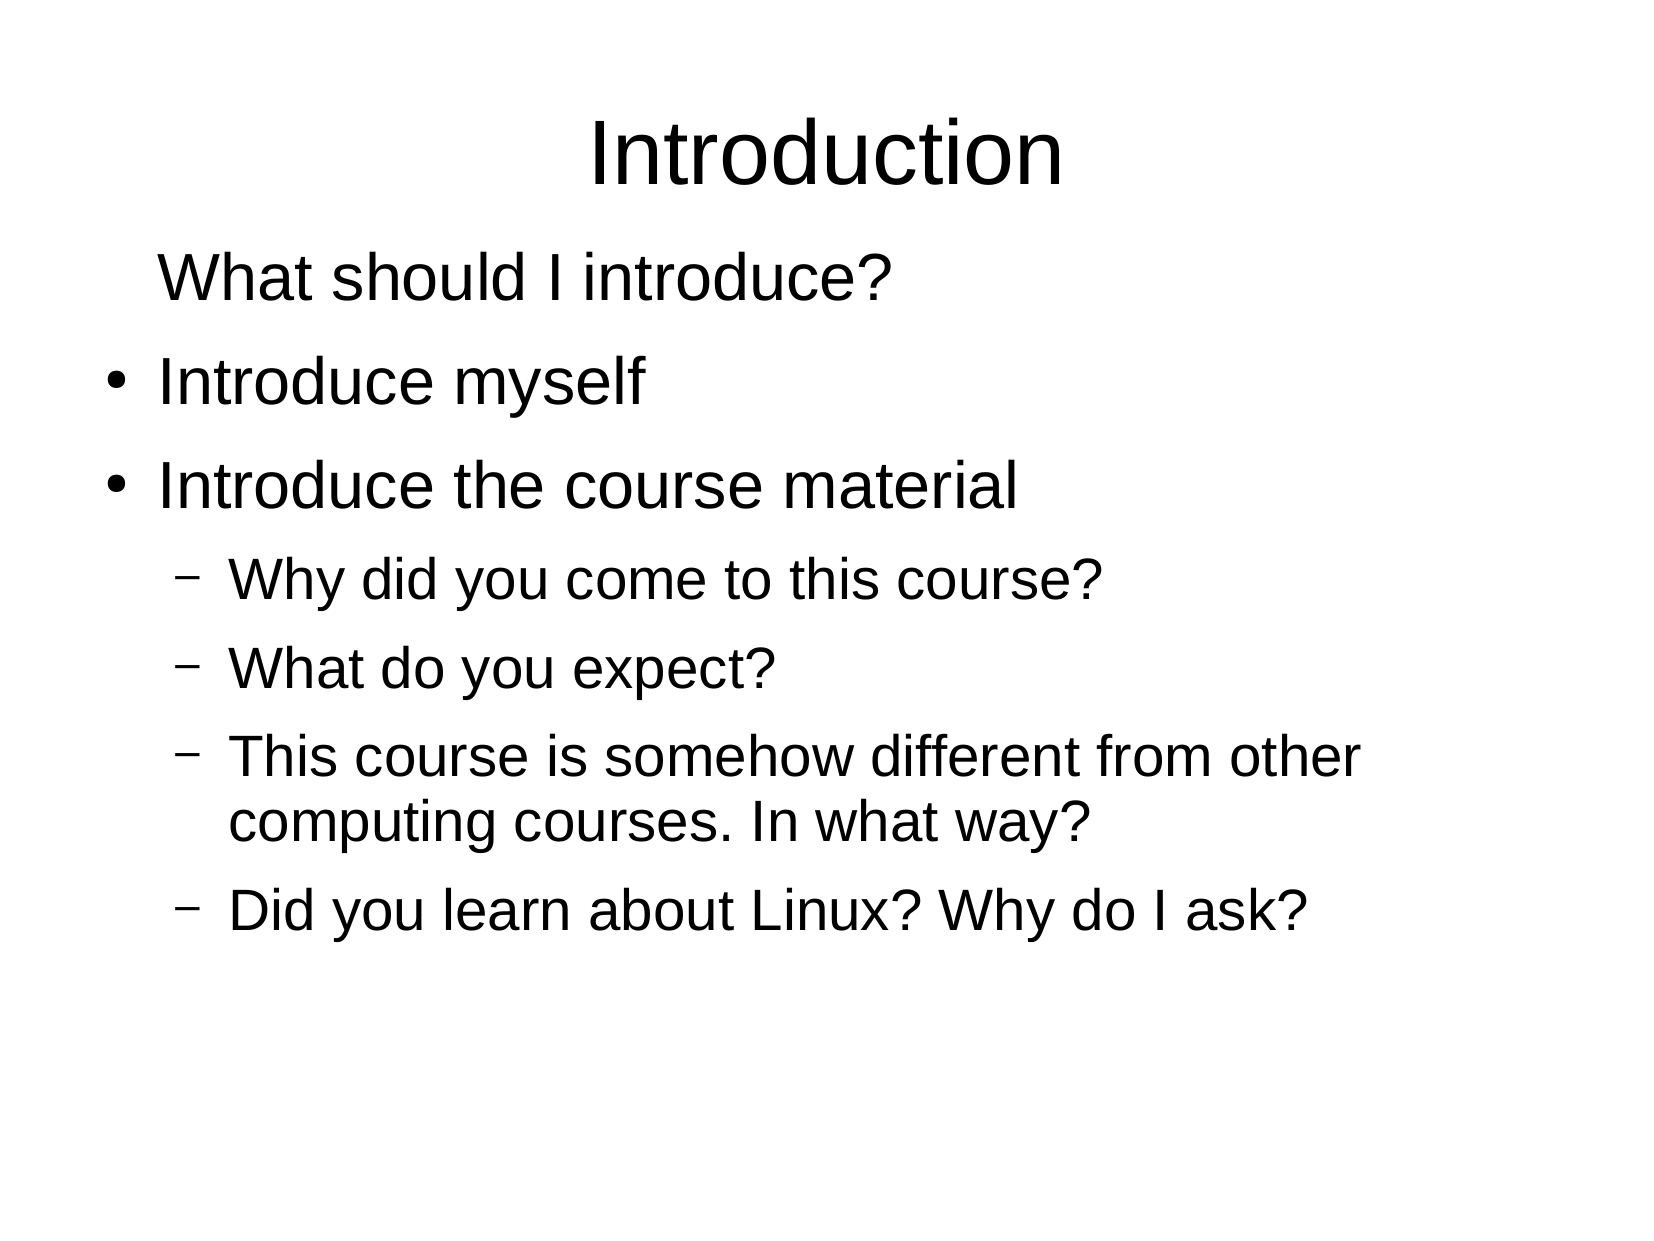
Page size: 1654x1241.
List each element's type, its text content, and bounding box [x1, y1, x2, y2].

title Introduction [82, 49, 1571, 257]
list What should I introduce? Introduce myself Introduce the course material Why did you come to this course? What do you expect? This course is somehow different from other computing courses. In what way? Did you learn about Linux? Why do I ask? [86, 240, 1576, 1156]
